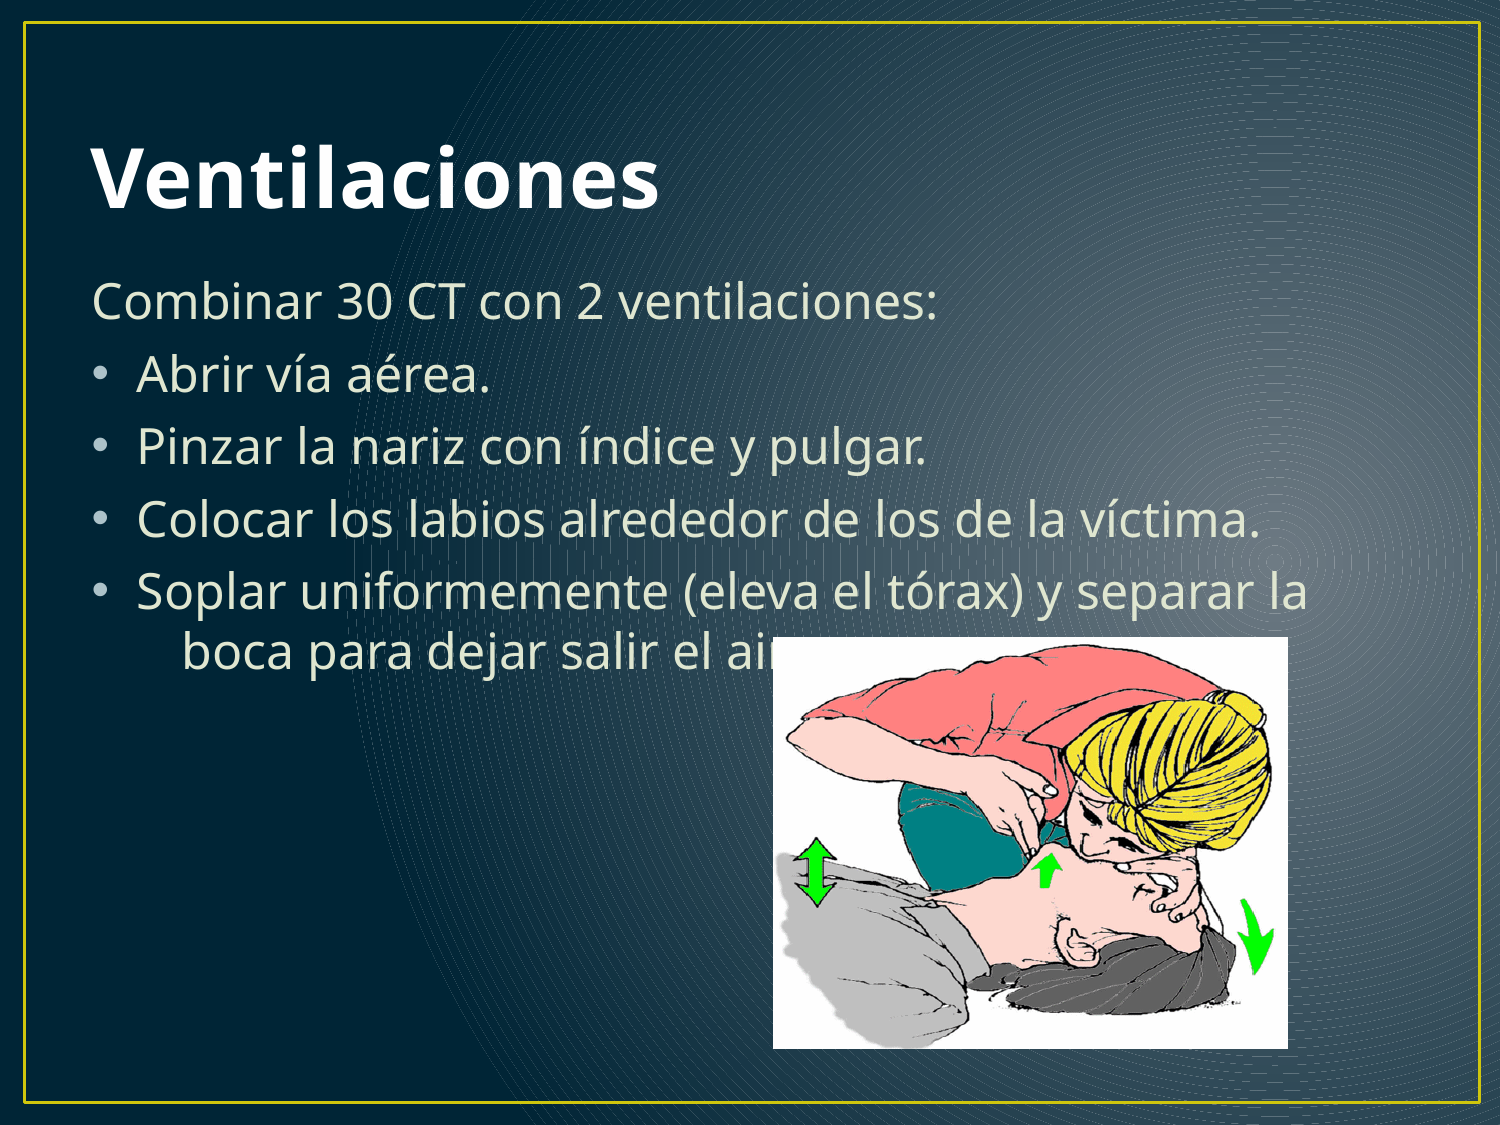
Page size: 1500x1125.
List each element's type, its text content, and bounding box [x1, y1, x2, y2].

picture [773, 637, 1288, 1049]
list Combinar 30 CT con 2 ventilaciones: Abrir vía aérea. Pinzar la nariz con índice y pulgar. Colocar los labios alrededor de los de la víctima. Soplar uniformemente (eleva el tórax) y separar la boca para dejar salir el aire. [76, 262, 1427, 1036]
title Ventilaciones [75, 45, 1426, 233]
